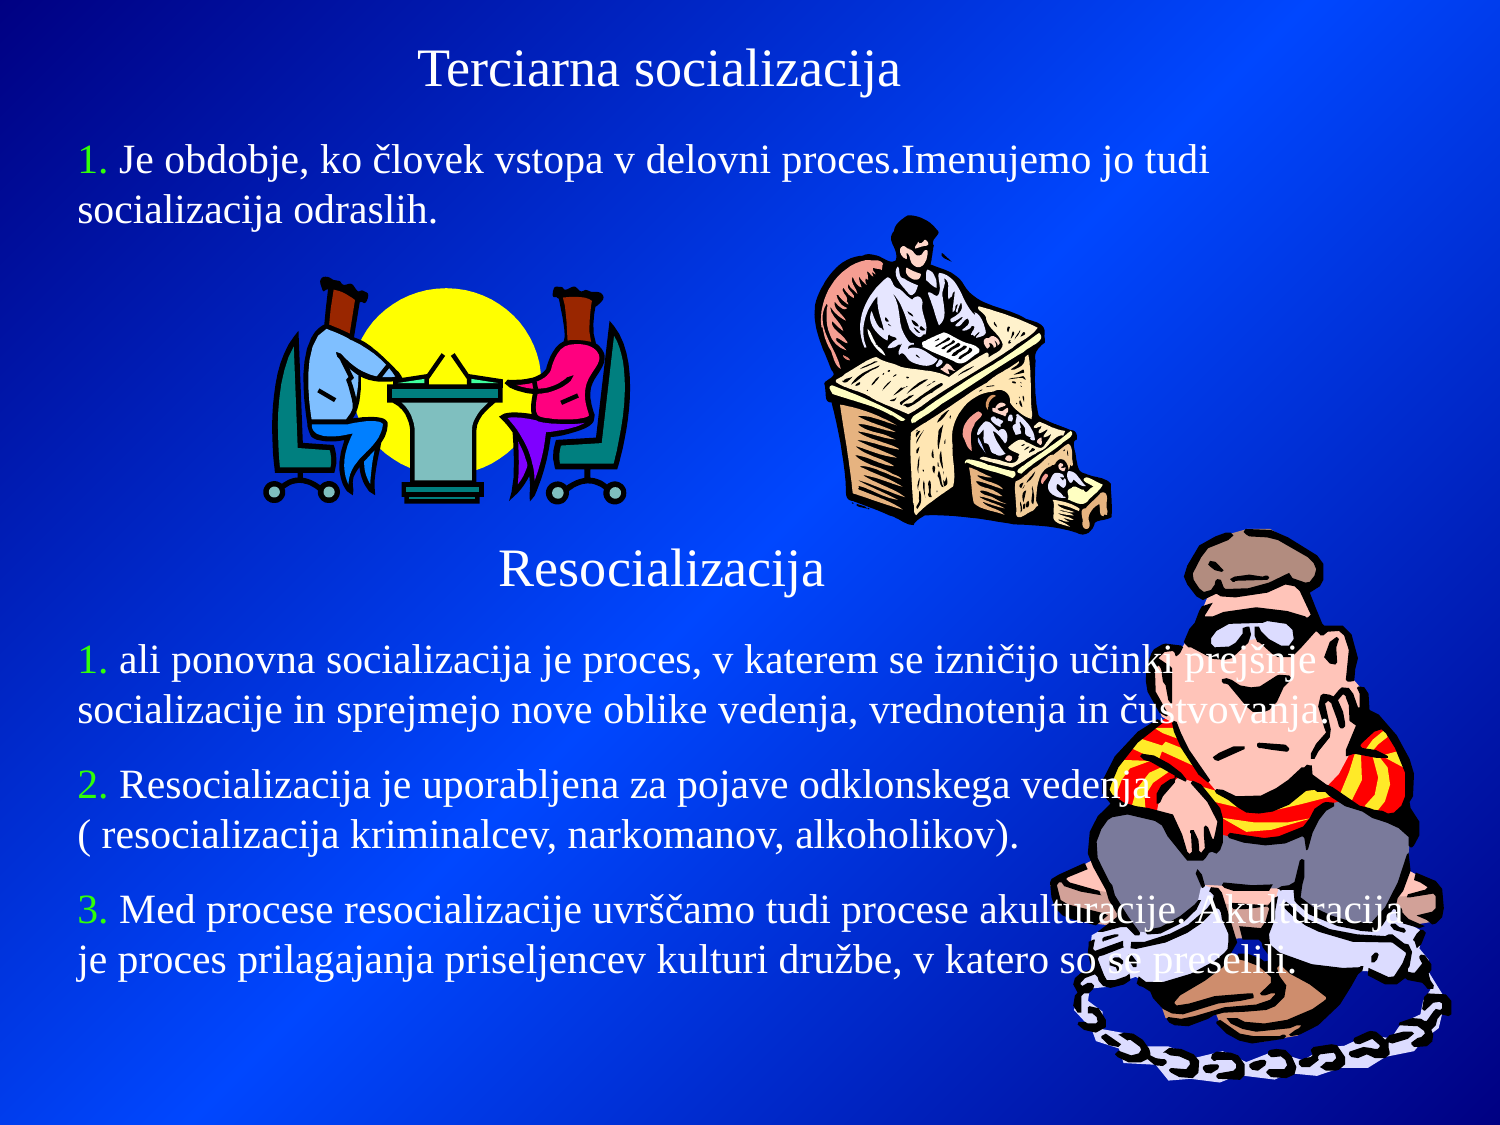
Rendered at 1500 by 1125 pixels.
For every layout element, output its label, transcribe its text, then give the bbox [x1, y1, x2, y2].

picture [812, 212, 1115, 538]
text_box 1. ali ponovna socializacija je proces, v katerem se izničijo učinki prejšnje socializacije in sprejmejo nove oblike vedenja, vrednotenja in čustvovanja. [62, 624, 1438, 740]
text_box Terciarna socializacija [24, 24, 1450, 105]
text_box Resocializacija [24, 524, 1450, 605]
text_box 1. Je obdobje, ko človek vstopa v delovni proces.Imenujemo jo tudi socializacija odraslih. [62, 124, 1438, 240]
picture [262, 275, 632, 505]
text_box 2. Resocializacija je uporabljena za pojave odklonskega vedenja ( resocializacija kriminalcev, narkomanov, alkoholikov). [62, 749, 1438, 865]
picture [1050, 525, 1457, 1088]
text_box 3. Med procese resocializacije uvrščamo tudi procese akulturacije. Akulturacija je proces prilagajanja priseljencev kulturi družbe, v katero so se preselili. [62, 874, 1438, 990]
